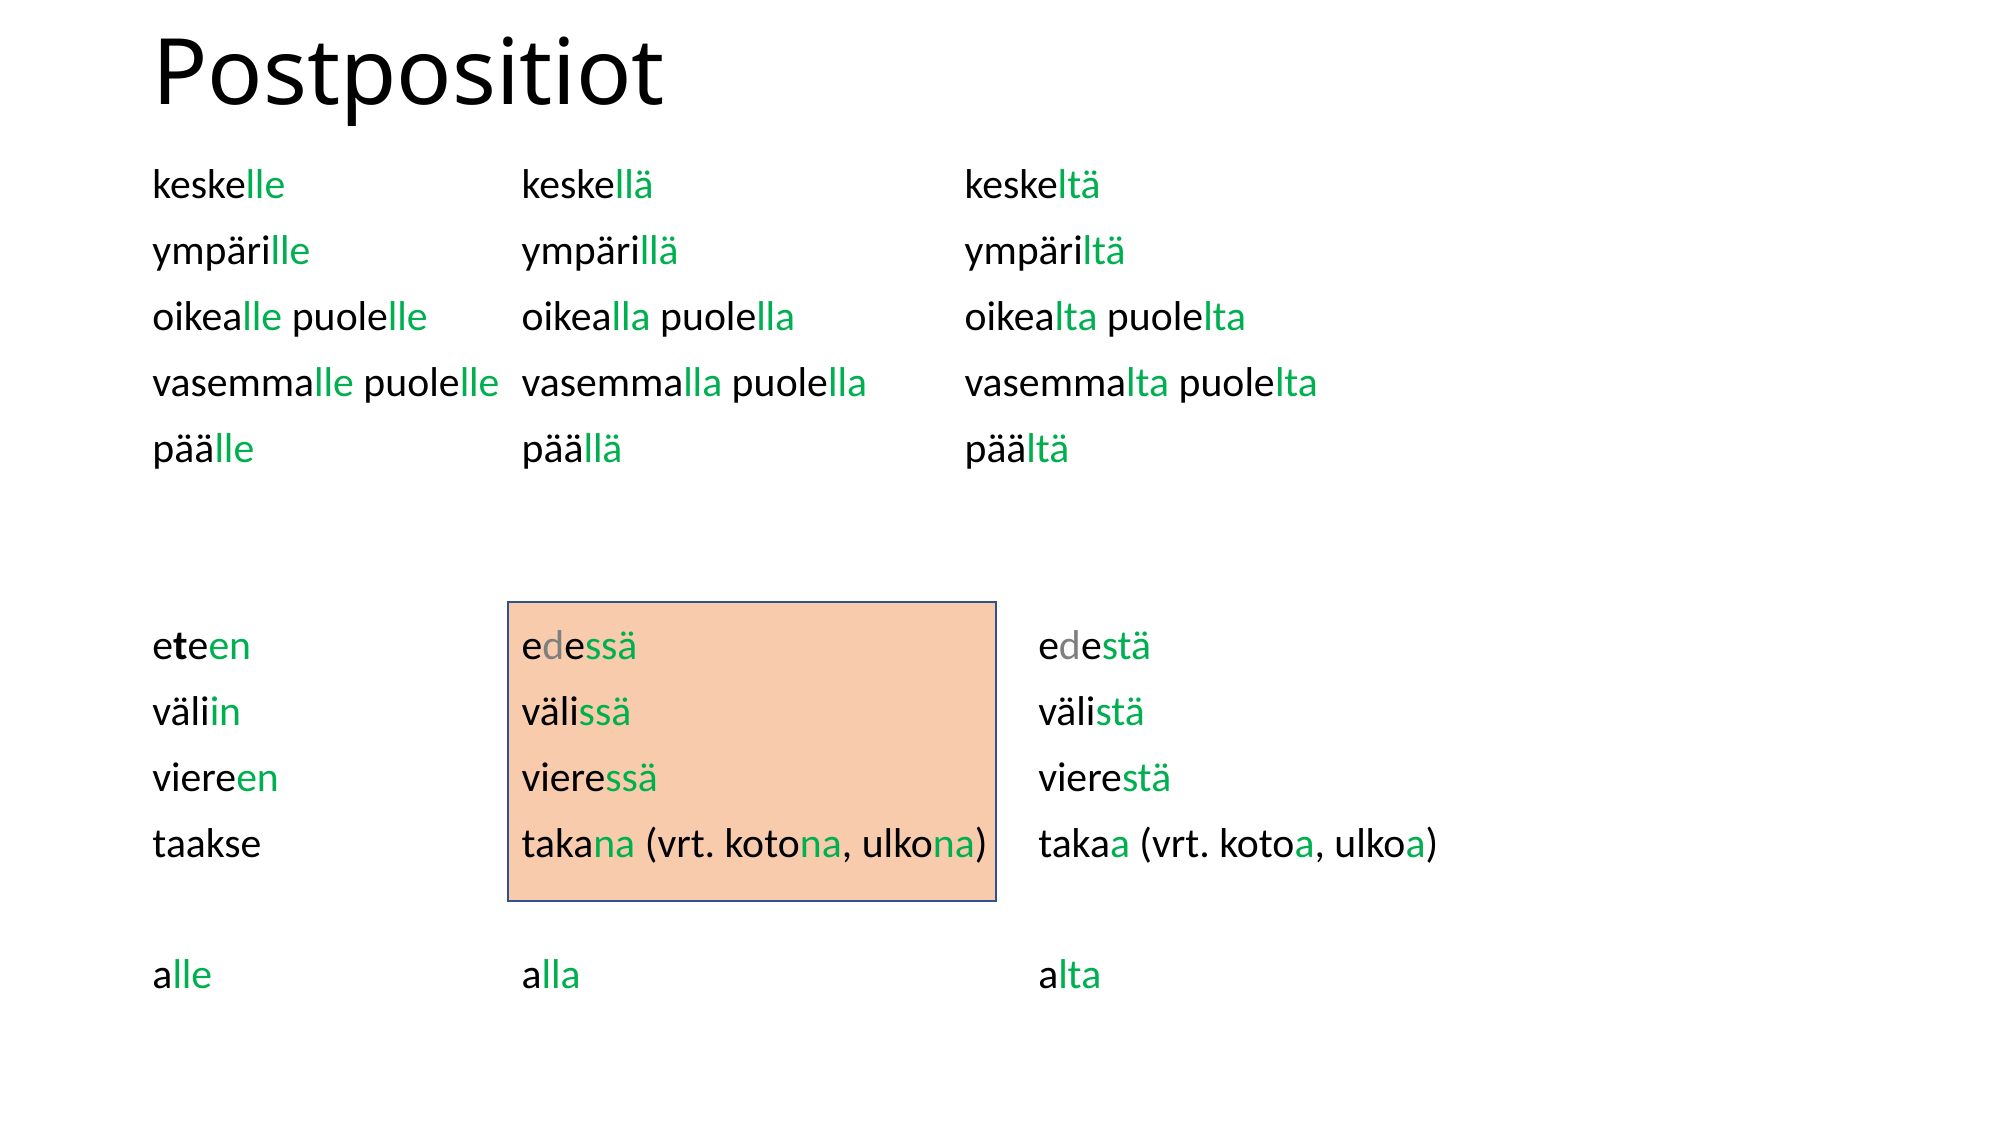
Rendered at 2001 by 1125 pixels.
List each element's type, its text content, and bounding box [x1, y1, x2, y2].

title Postpositiot [137, 0, 1863, 155]
list keskelle keskellä keskeltä ympärille ympärillä ympäriltä oikealle puolelle oikealla puolella oikealta puolelta vasemmalle puolelle vasemmalla puolella vasemmalta puolelta päälle päällä päältä eteen edessä edestä väliin välissä välistä viereen vieressä vierestä taakse takana (vrt. kotona, ulkona) takaa (vrt. kotoa, ulkoa) alle alla alta [137, 155, 1863, 1042]
